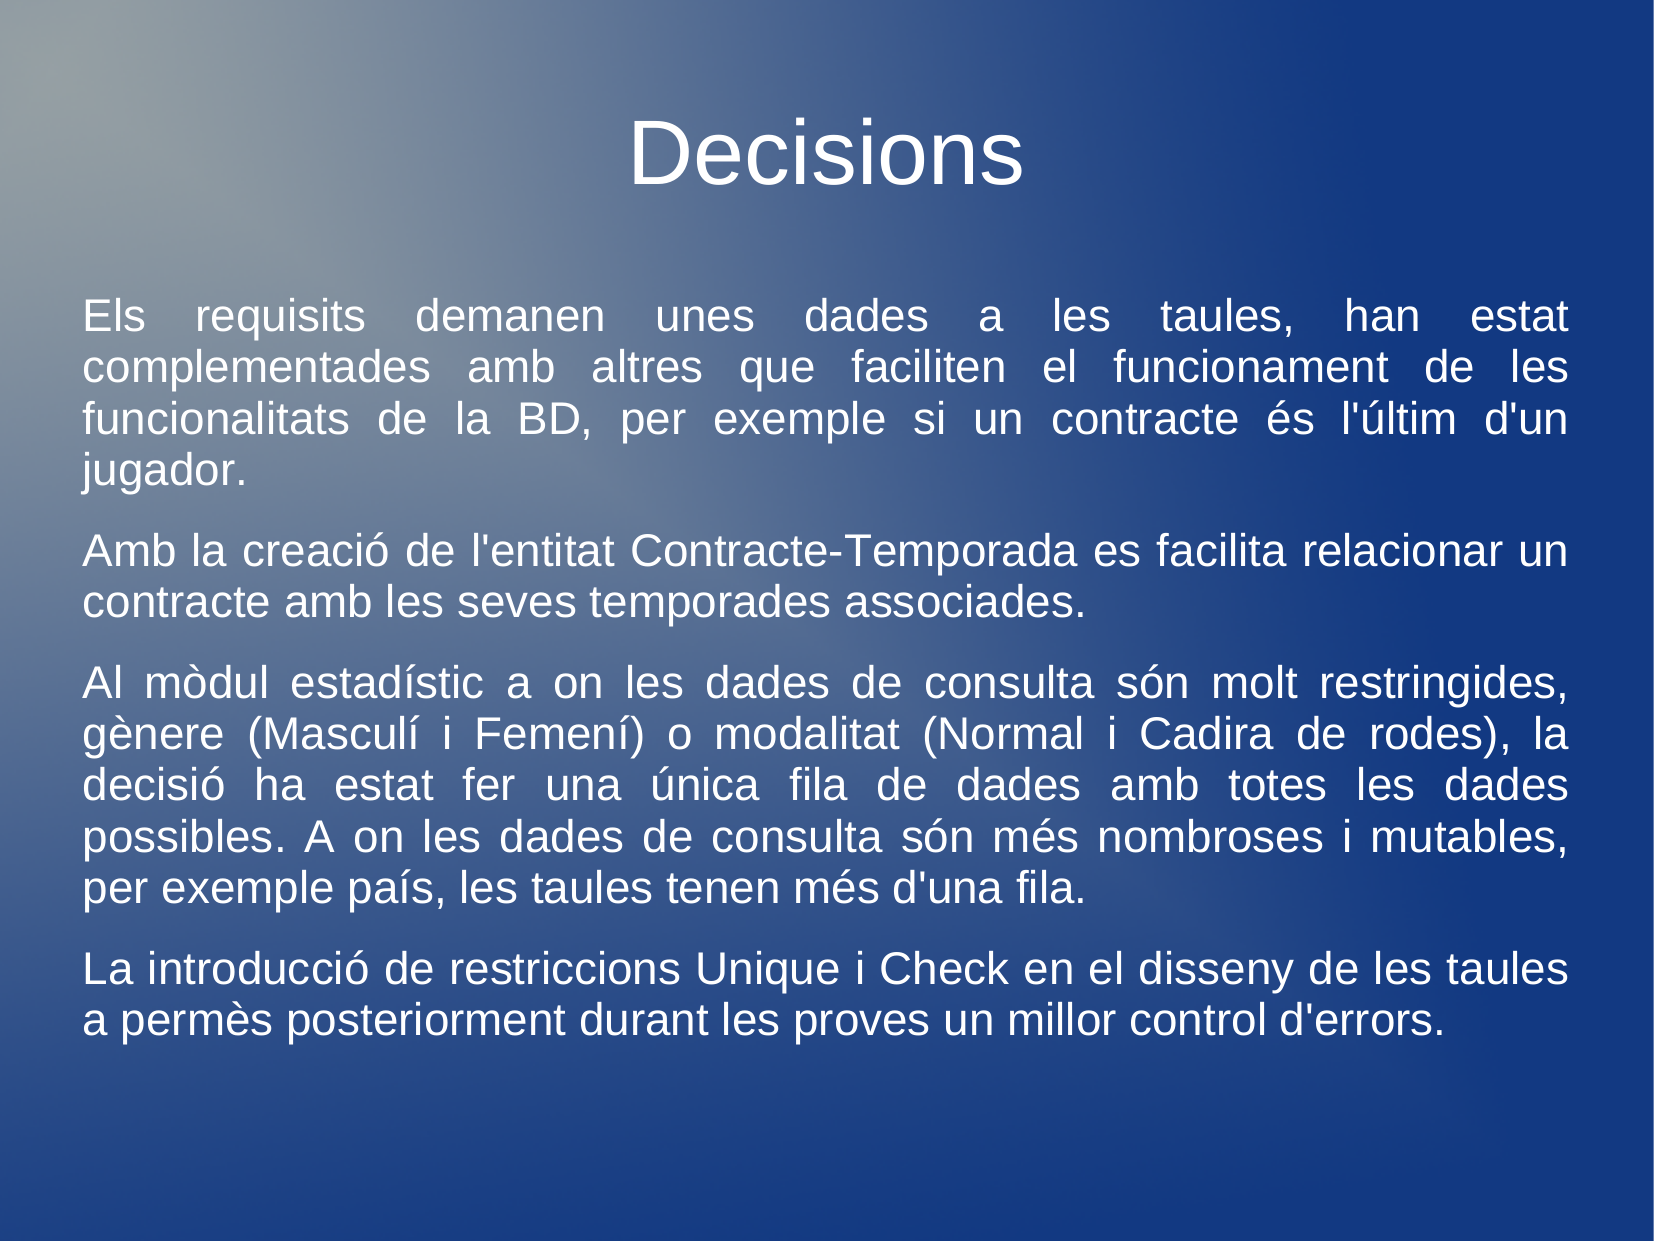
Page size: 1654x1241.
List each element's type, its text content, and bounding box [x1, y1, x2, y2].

list Els requisits demanen unes dades a les taules, han estat complementades amb altres que faciliten el funcionament de les funcionalitats de la BD, per exemple si un contracte és l'últim d'un jugador. Amb la creació de l'entitat Contracte-Temporada es facilita relacionar un contracte amb les seves temporades associades. Al mòdul estadístic a on les dades de consulta són molt restringides, gènere (Masculí i Femení) o modalitat (Normal i Cadira de rodes), la decisió ha estat fer una única fila de dades amb totes les dades possibles. A on les dades de consulta són més nombroses i mutables, per exemple país, les taules tenen més d'una fila. La introducció de restriccions Unique i Check en el disseny de les taules a permès posteriorment durant les proves un millor control d'errors. [82, 290, 1571, 1043]
title Decisions [82, 49, 1571, 257]
picture [0, 0, 1654, 1241]
